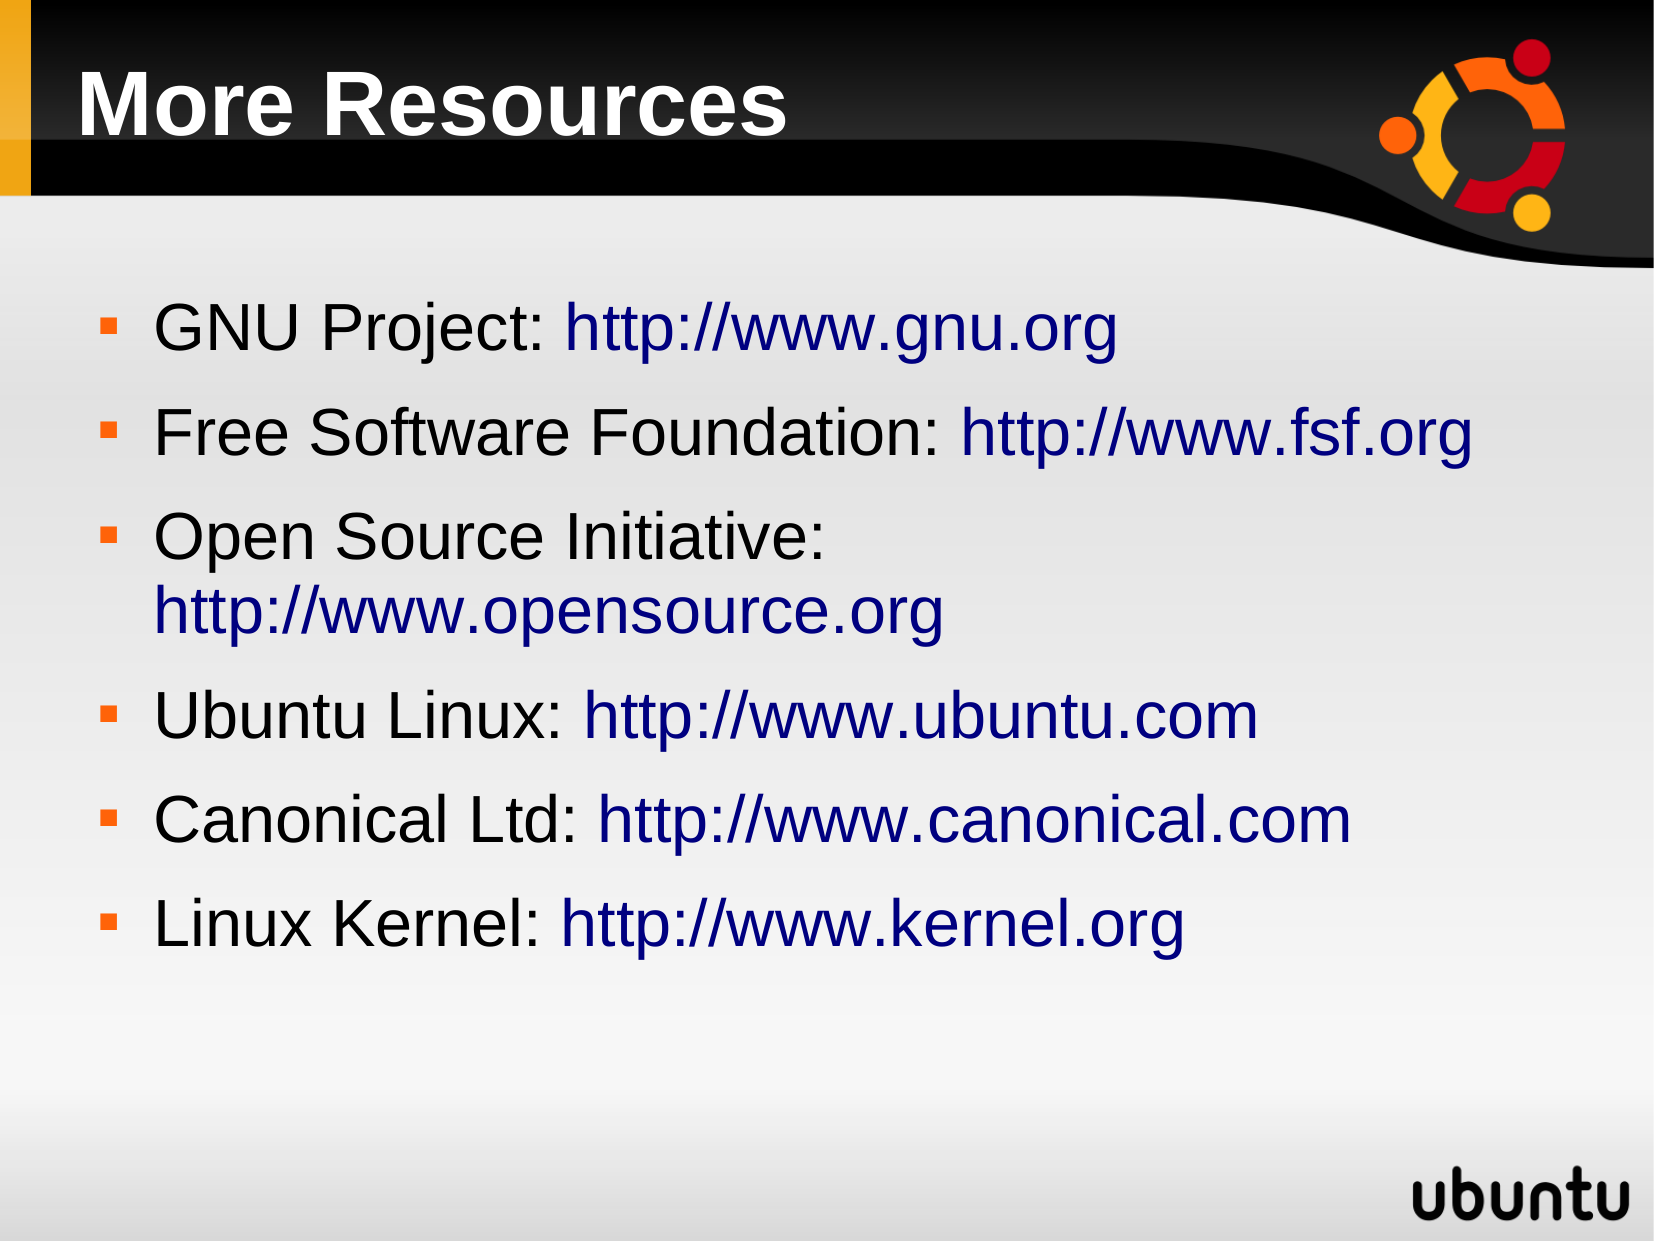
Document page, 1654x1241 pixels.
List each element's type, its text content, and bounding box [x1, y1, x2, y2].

title More Resources [76, 7, 1565, 200]
list GNU Project: http://www.gnu.org Free Software Foundation: http://www.fsf.org Open Source Initiative:http://www.opensource.org Ubuntu Linux: http://www.ubuntu.com Canonical Ltd: http://www.canonical.com Linux Kernel: http://www.kernel.org [82, 290, 1571, 1094]
picture [0, 0, 1654, 1241]
